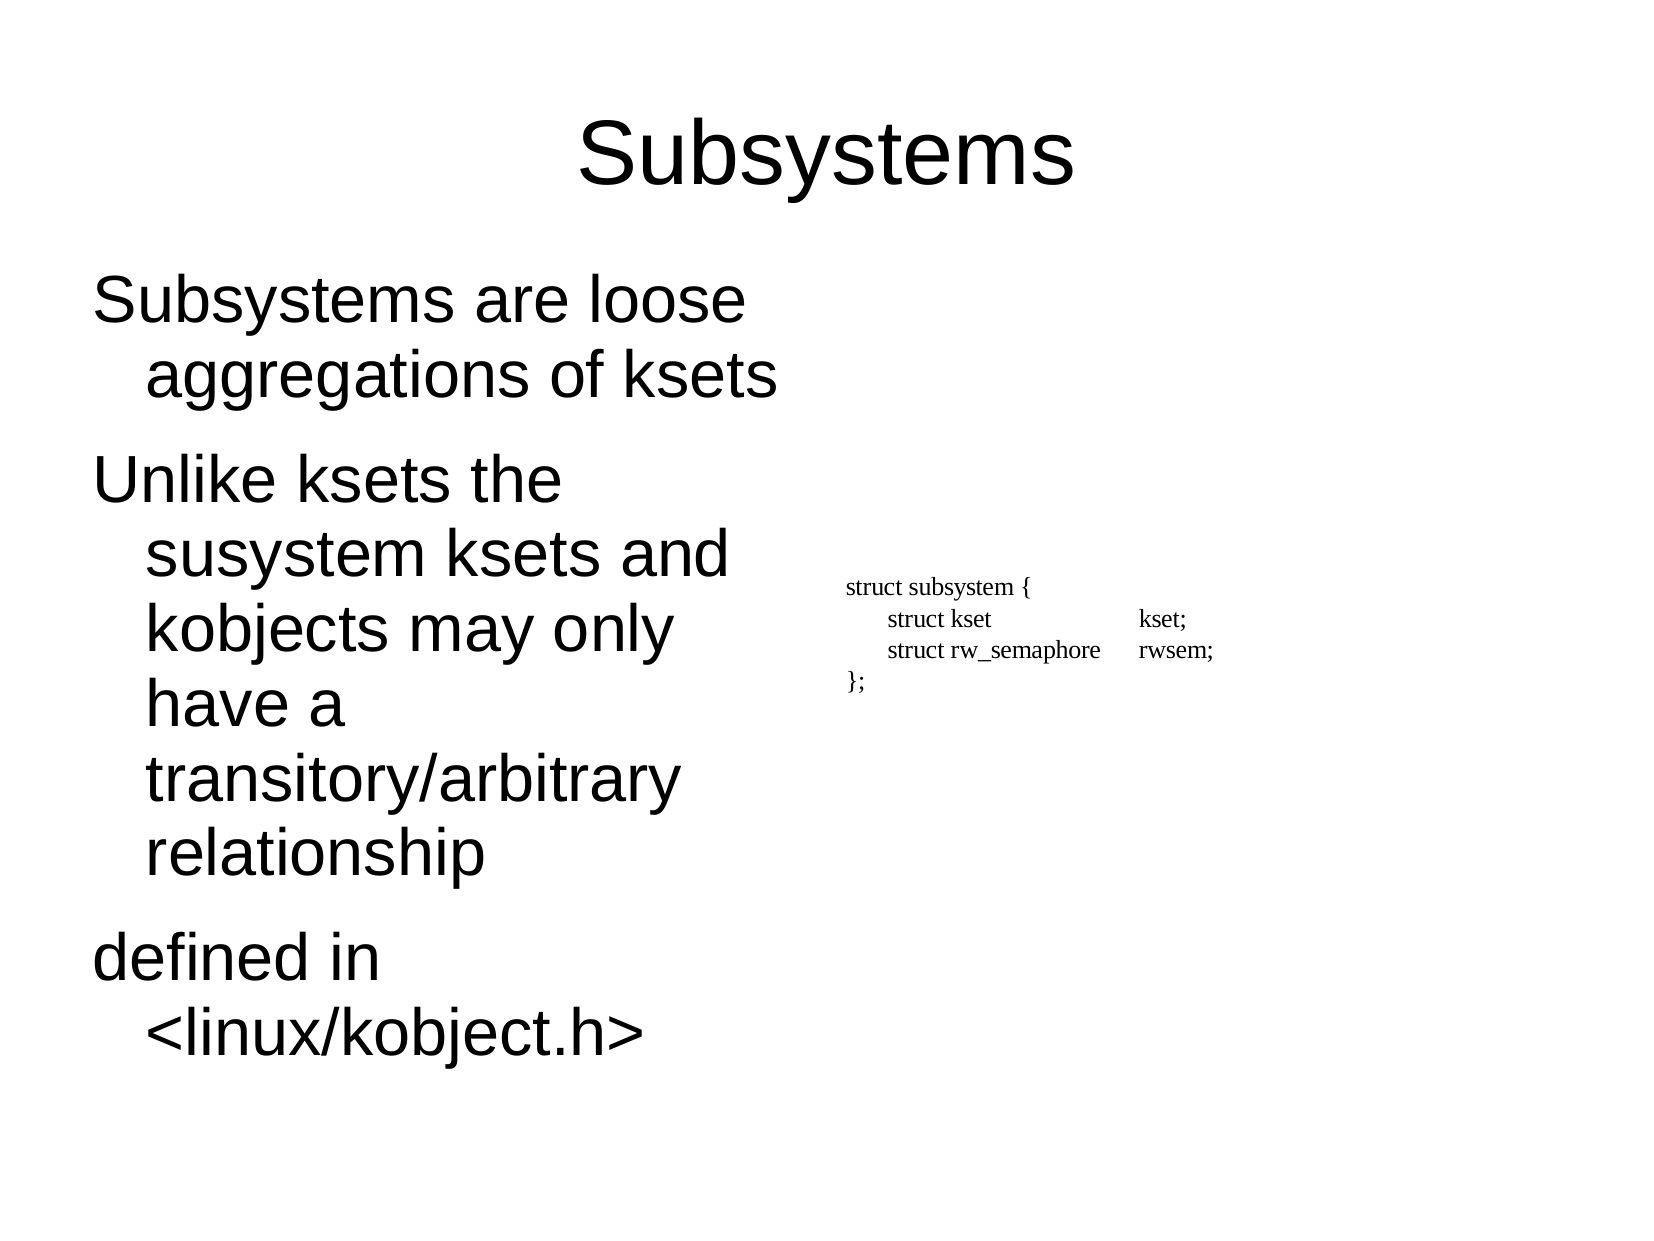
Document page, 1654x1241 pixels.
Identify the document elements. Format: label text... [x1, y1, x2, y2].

title Subsystems [82, 56, 1571, 250]
chart [845, 290, 1572, 1109]
list Subsystems are loose aggregations of ksets Unlike ksets the susystem ksets and kobjects may only have a transitory/arbitrary relationship defined in <linux/kobject.h> [75, 262, 802, 1235]
